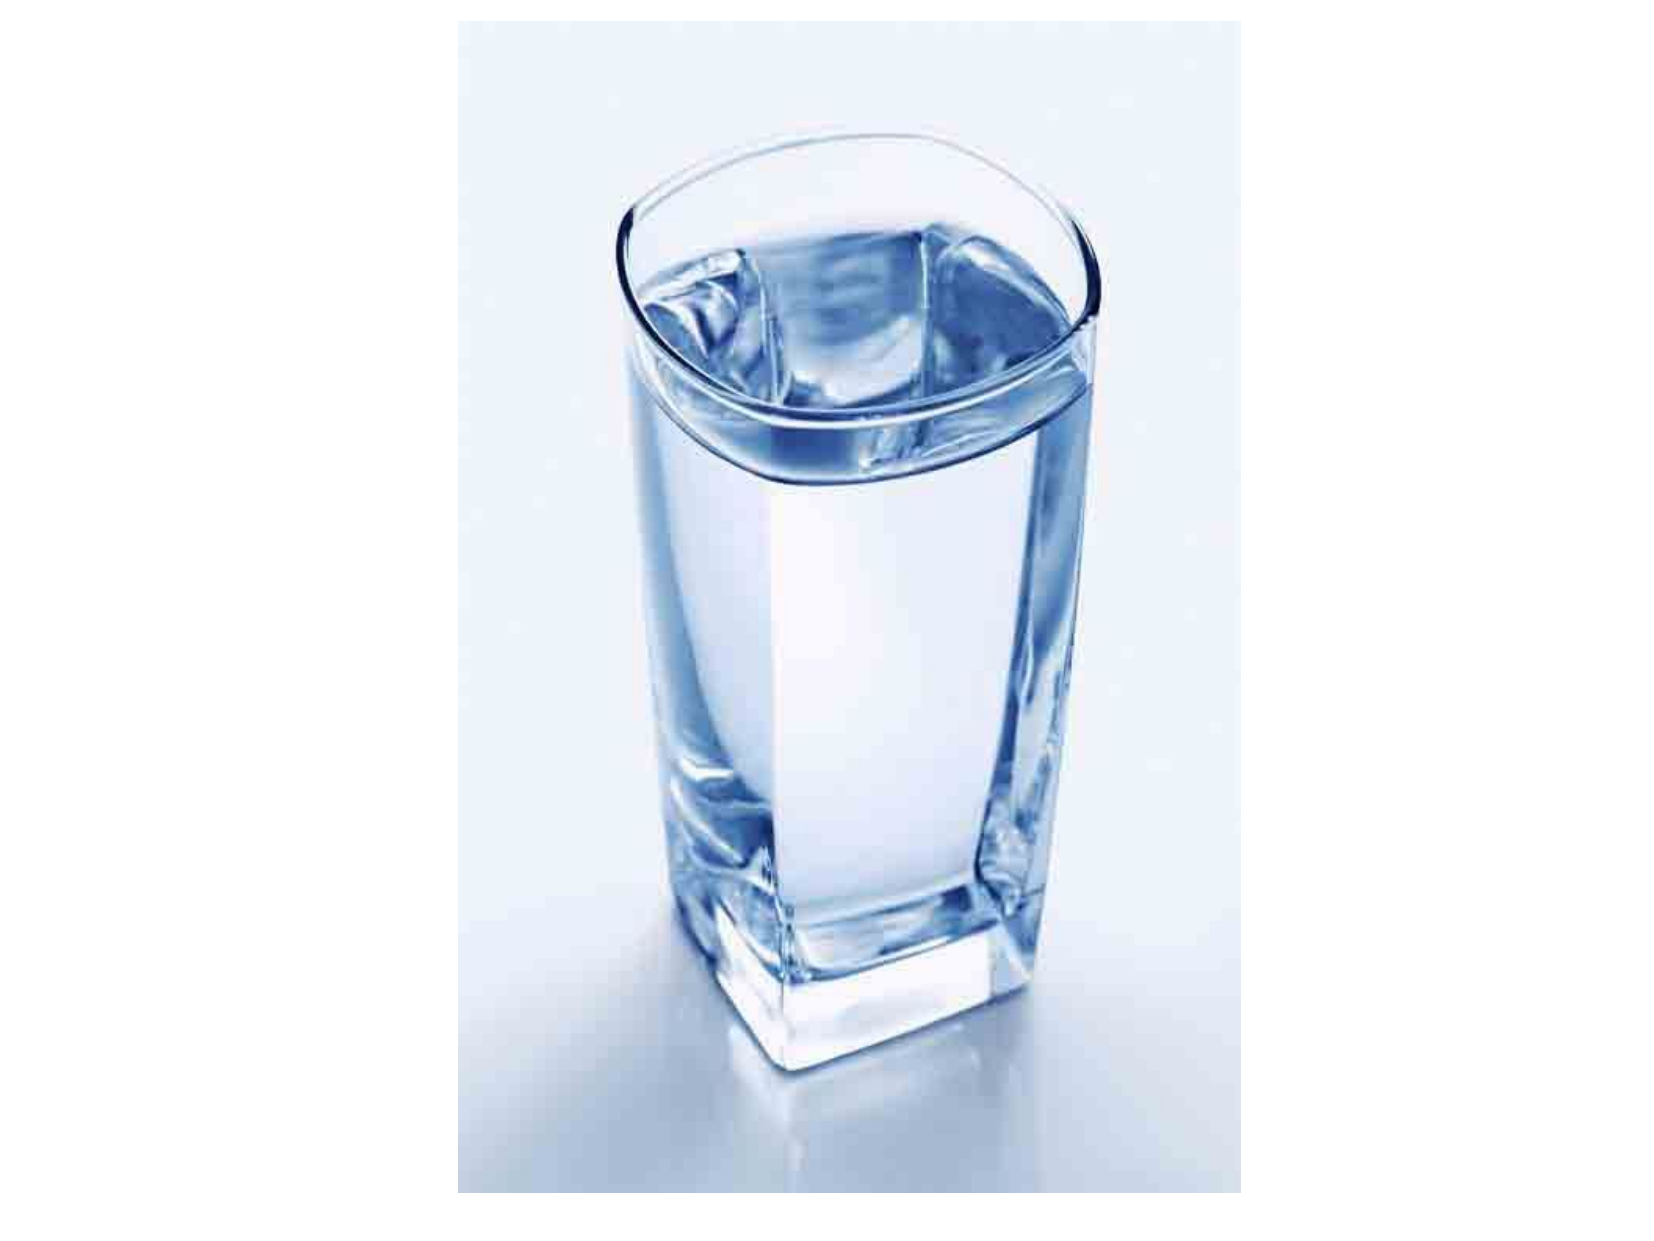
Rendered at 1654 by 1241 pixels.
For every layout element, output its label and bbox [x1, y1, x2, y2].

picture [458, 21, 1241, 1193]
